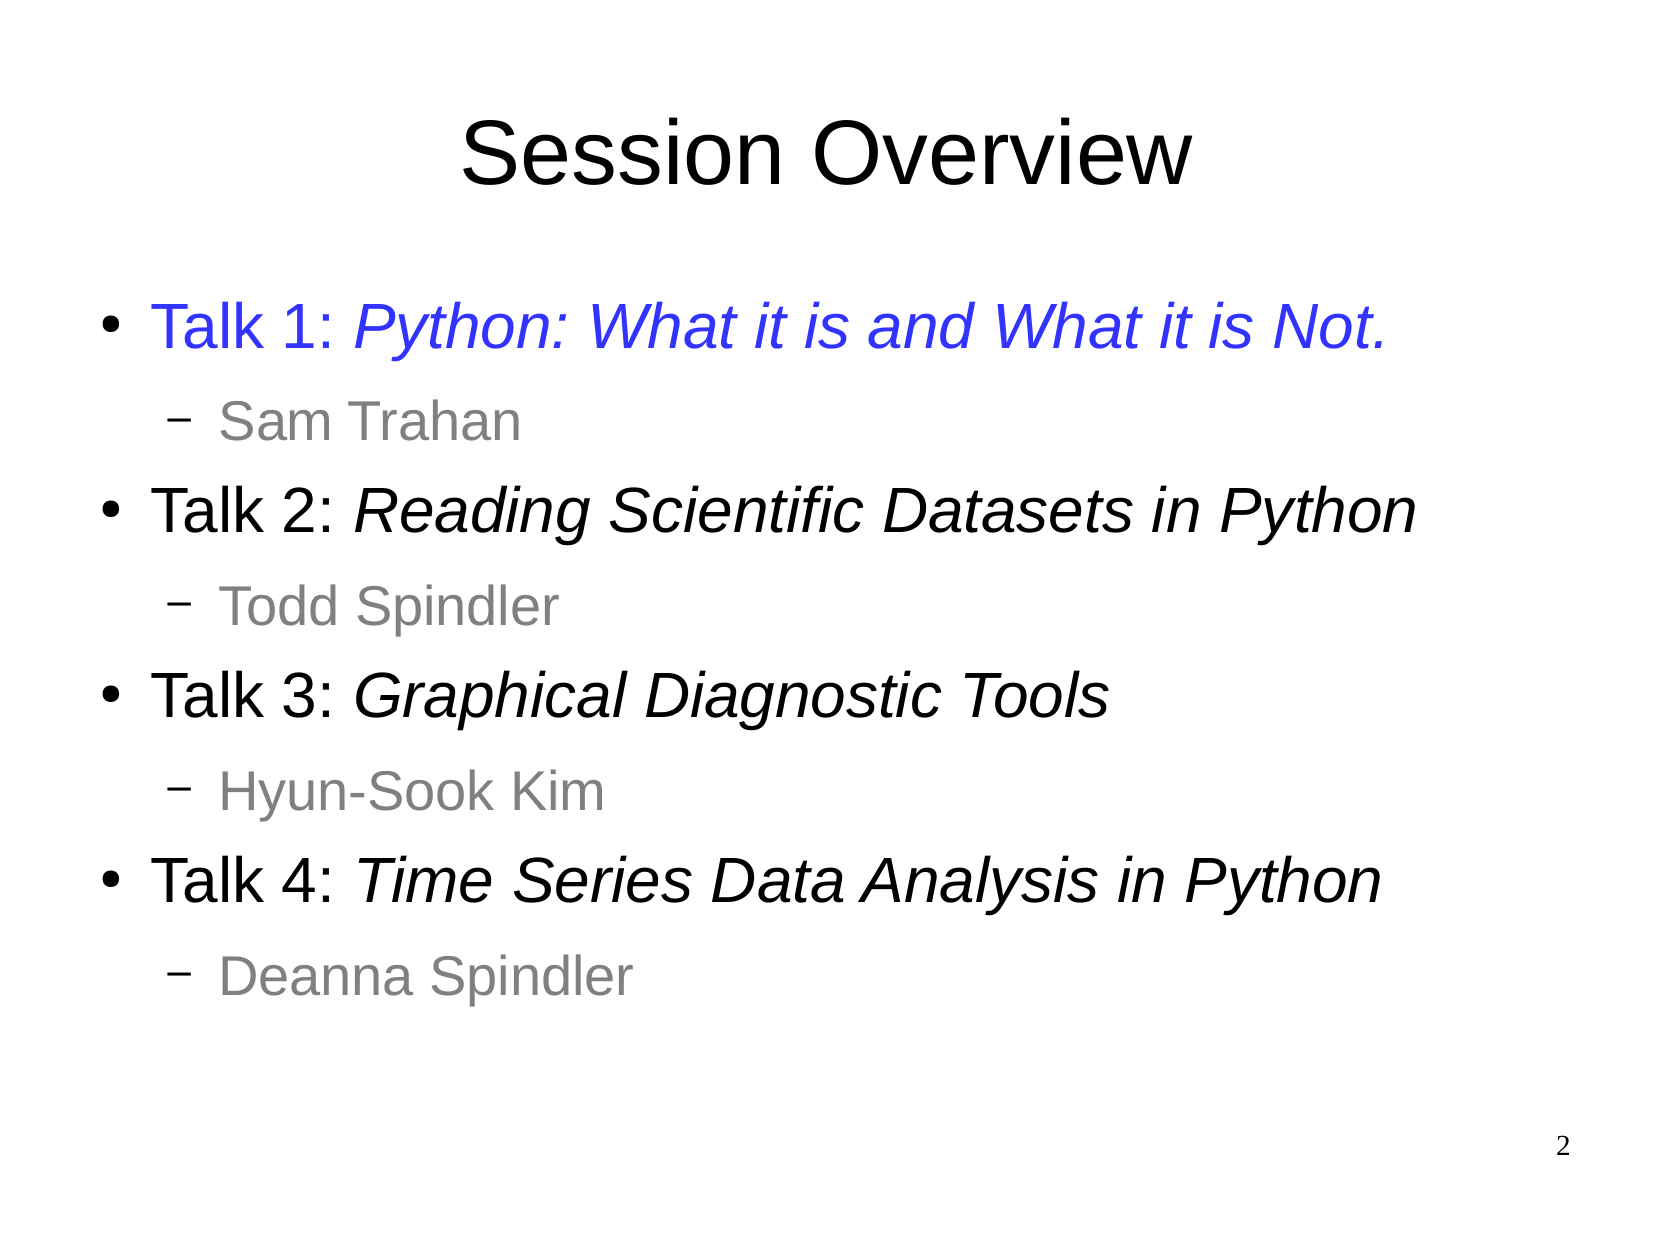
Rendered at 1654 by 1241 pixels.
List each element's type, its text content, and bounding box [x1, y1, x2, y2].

list Talk 1: Python: What it is and What it is Not. Sam Trahan Talk 2: Reading Scientific Datasets in Python Todd Spindler Talk 3: Graphical Diagnostic Tools Hyun-Sook Kim Talk 4: Time Series Data Analysis in Python Deanna Spindler [82, 290, 1571, 1010]
title Session Overview [82, 49, 1571, 257]
